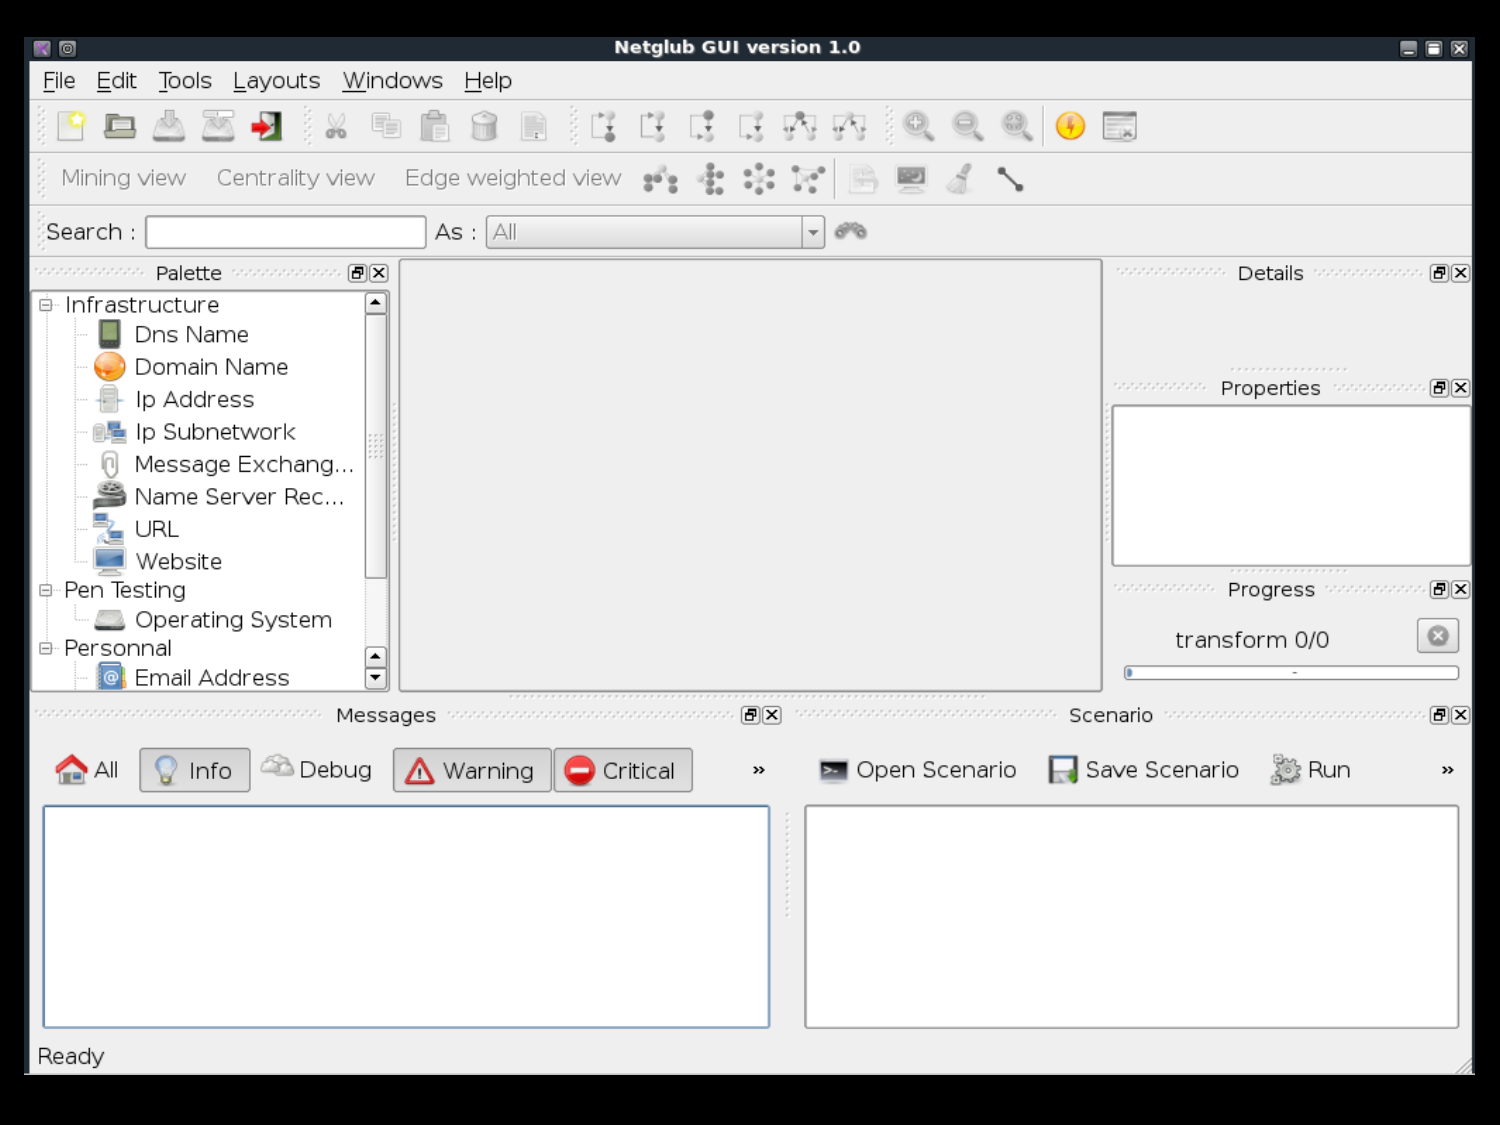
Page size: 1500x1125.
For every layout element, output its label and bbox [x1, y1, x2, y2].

picture [24, 37, 1475, 1075]
